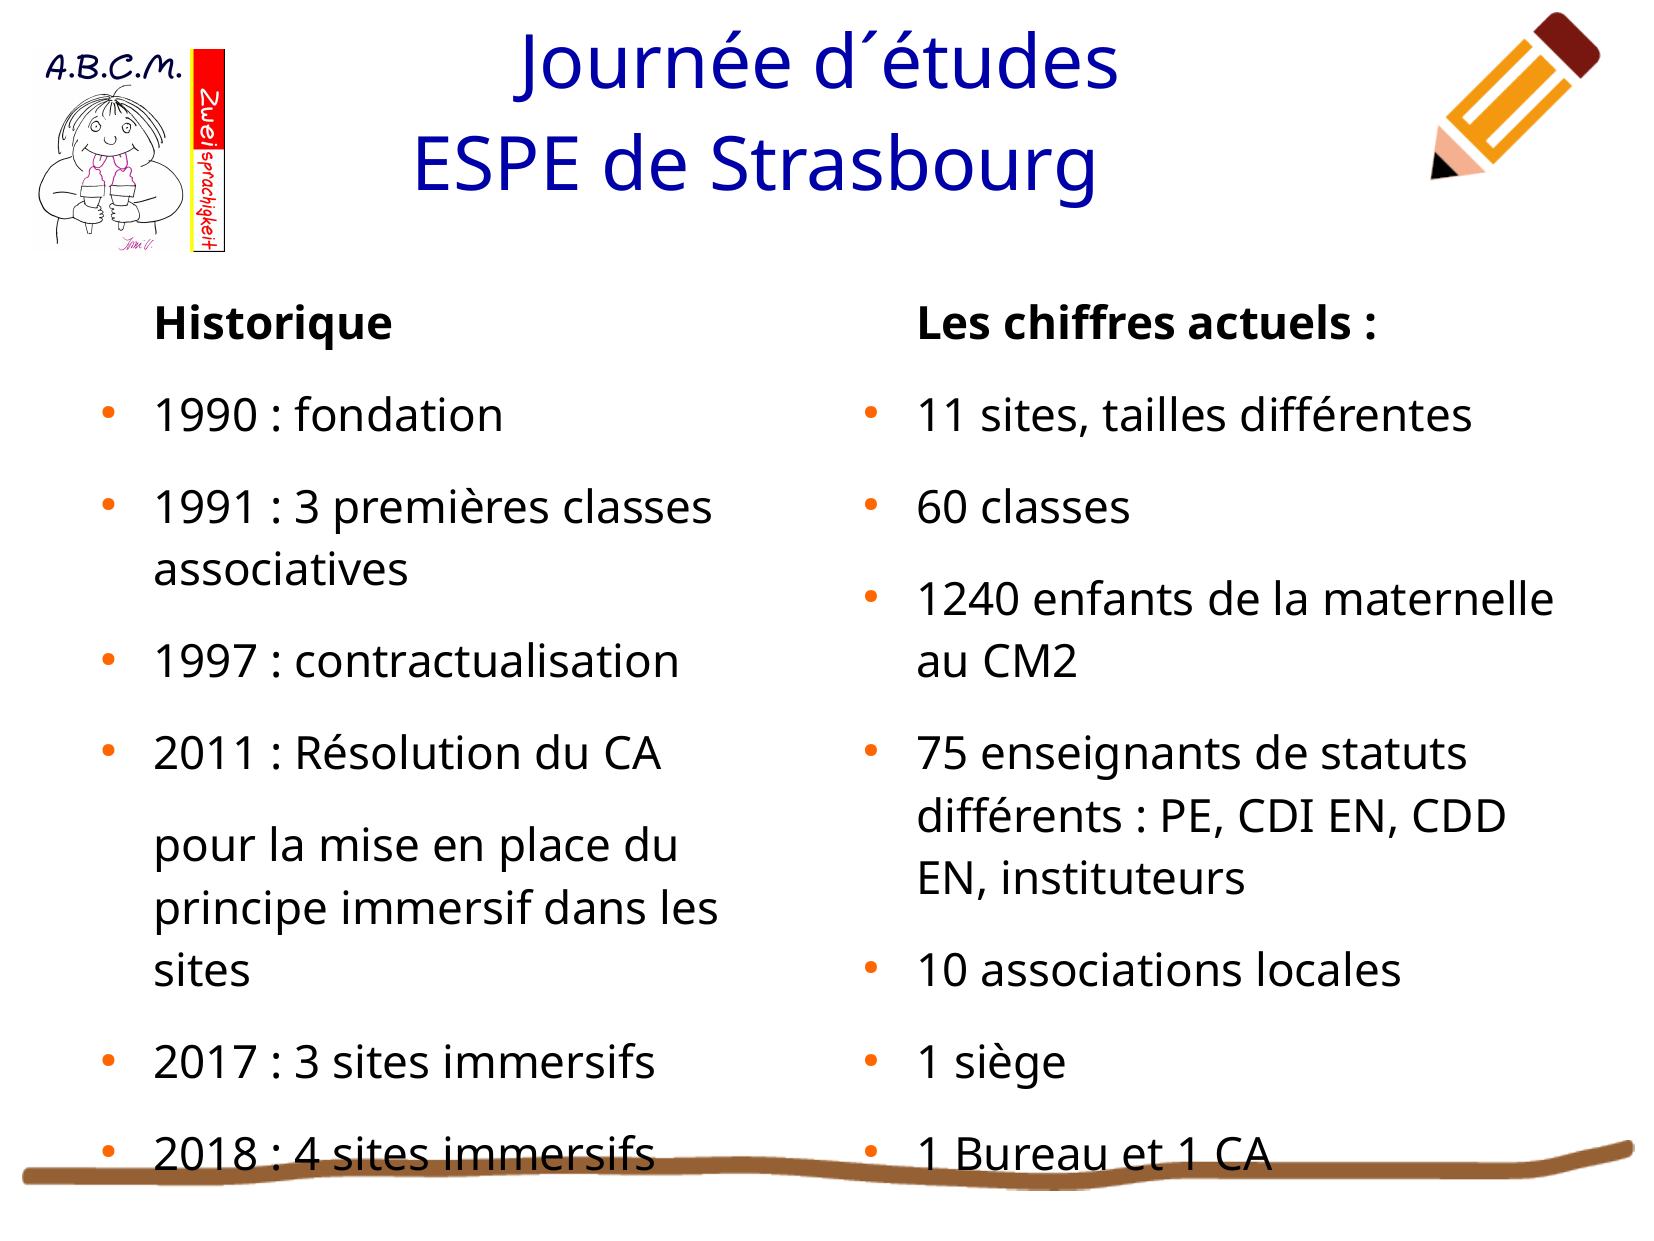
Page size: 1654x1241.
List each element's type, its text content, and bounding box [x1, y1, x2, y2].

list Les chiffres actuels : 11 sites, tailles différentes 60 classes 1240 enfants de la maternelle au CM2 75 enseignants de statuts différents : PE, CDI EN, CDD EN, instituteurs 10 associations locales 1 siège 1 Bureau et 1 CA [845, 290, 1572, 1122]
picture [185, 1140, 199, 1167]
picture [33, 49, 225, 252]
picture [22, 1140, 1635, 1191]
picture [239, 1140, 251, 1151]
picture [963, 1155, 977, 1167]
picture [1253, 1142, 1263, 1156]
picture [963, 1141, 976, 1151]
picture [1430, 12, 1601, 181]
list Historique 1990 : fondation 1991 : 3 premières classes associatives 1997 : contractualisation 2011 : Résolution du CA pour la mise en place du principe immersif dans les sites 2017 : 3 sites immersifs 2018 : 4 sites immersifs [82, 290, 809, 1122]
title Journée d´études ESPE de Strasbourg [82, 10, 1430, 212]
picture [238, 1155, 252, 1167]
picture [299, 1142, 311, 1159]
